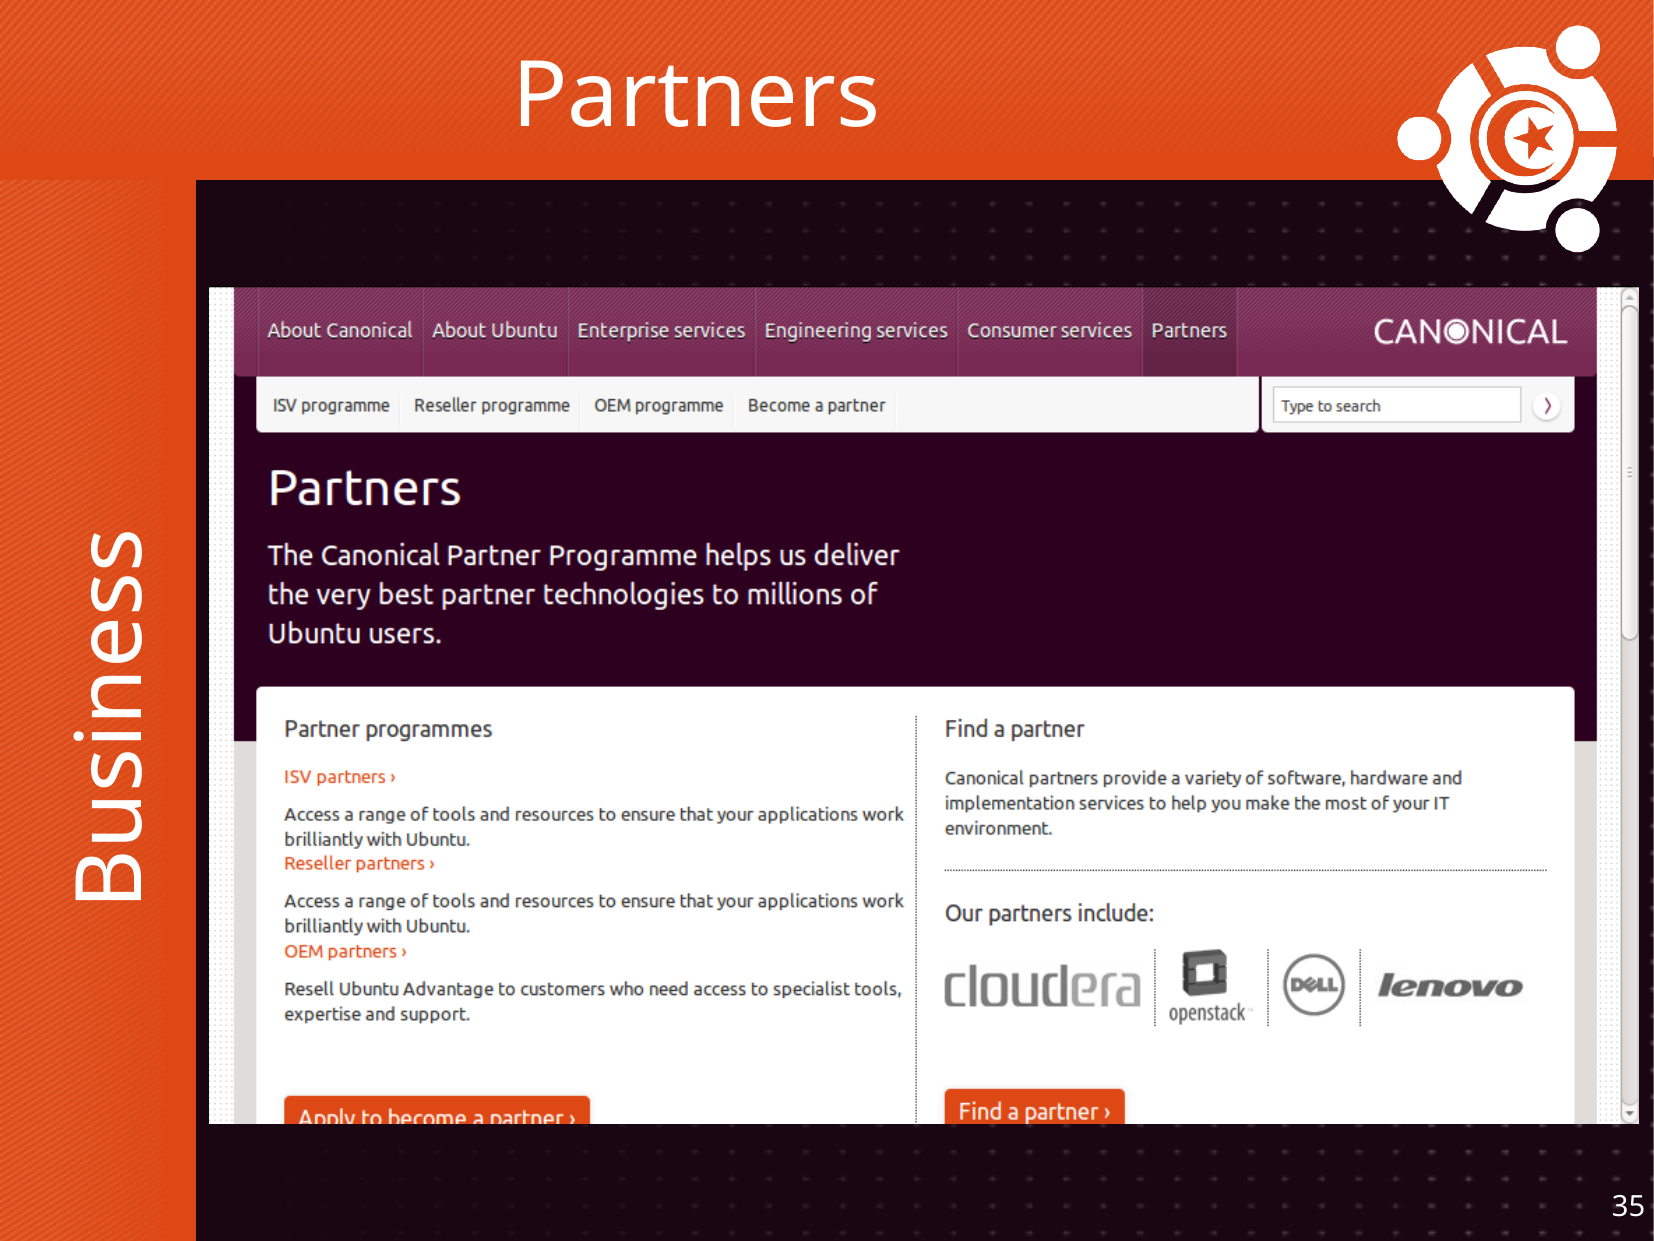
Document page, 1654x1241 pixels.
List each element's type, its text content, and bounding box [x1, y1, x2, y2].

title Partners [0, 2, 1394, 181]
title Business [17, 210, 196, 1229]
picture [0, 0, 1654, 1241]
